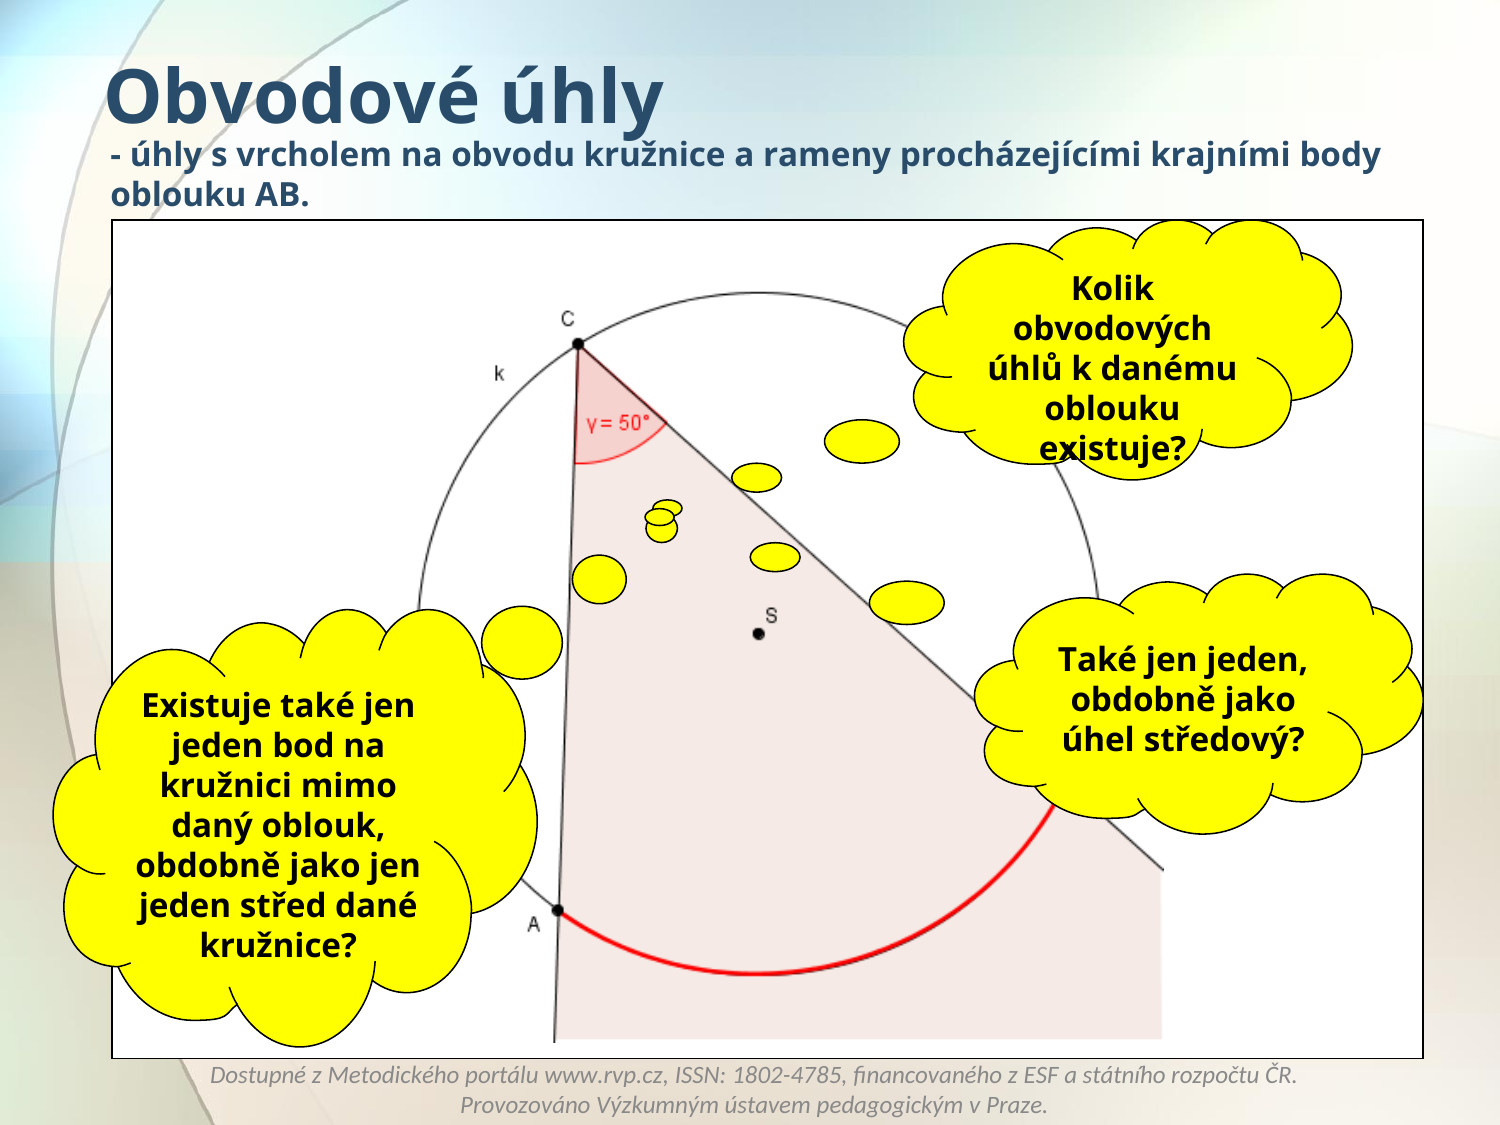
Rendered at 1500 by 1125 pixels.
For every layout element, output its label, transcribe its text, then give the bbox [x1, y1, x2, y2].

text_box Kolik obvodových úhlů k danému oblouku existuje? [903, 220, 1353, 480]
text_box [112, 704, 1424, 1059]
text_box Také jen jeden, obdobně jako úhel středový? [750, 542, 801, 572]
text_box Také jen jeden, obdobně jako úhel středový? [869, 581, 945, 625]
picture [0, 0, 1500, 1125]
text_box Existuje také jen jeden bod na kružnici mimo daný oblouk, obdobně jako jen jeden střed dané kružnice? [572, 555, 627, 604]
title Obvodové úhly [88, 54, 1424, 150]
text_box Také jen jeden, obdobně jako úhel středový? [974, 574, 1424, 835]
text_box [1164, 220, 1424, 696]
text_box [1188, 220, 1240, 233]
text_box Kolik obvodových úhlů k danému oblouku existuje? [731, 463, 782, 493]
text_box - úhly s vrcholem na obvodu kružnice a rameny procházejícími krajními body oblouku AB. [95, 125, 1471, 220]
text_box Existuje také jen jeden bod na kružnici mimo daný oblouk, obdobně jako jen jeden střed dané kružnice? [53, 606, 563, 1047]
text_box [112, 220, 1166, 684]
text_box Kolik obvodových úhlů k danému oblouku existuje? [824, 419, 900, 464]
